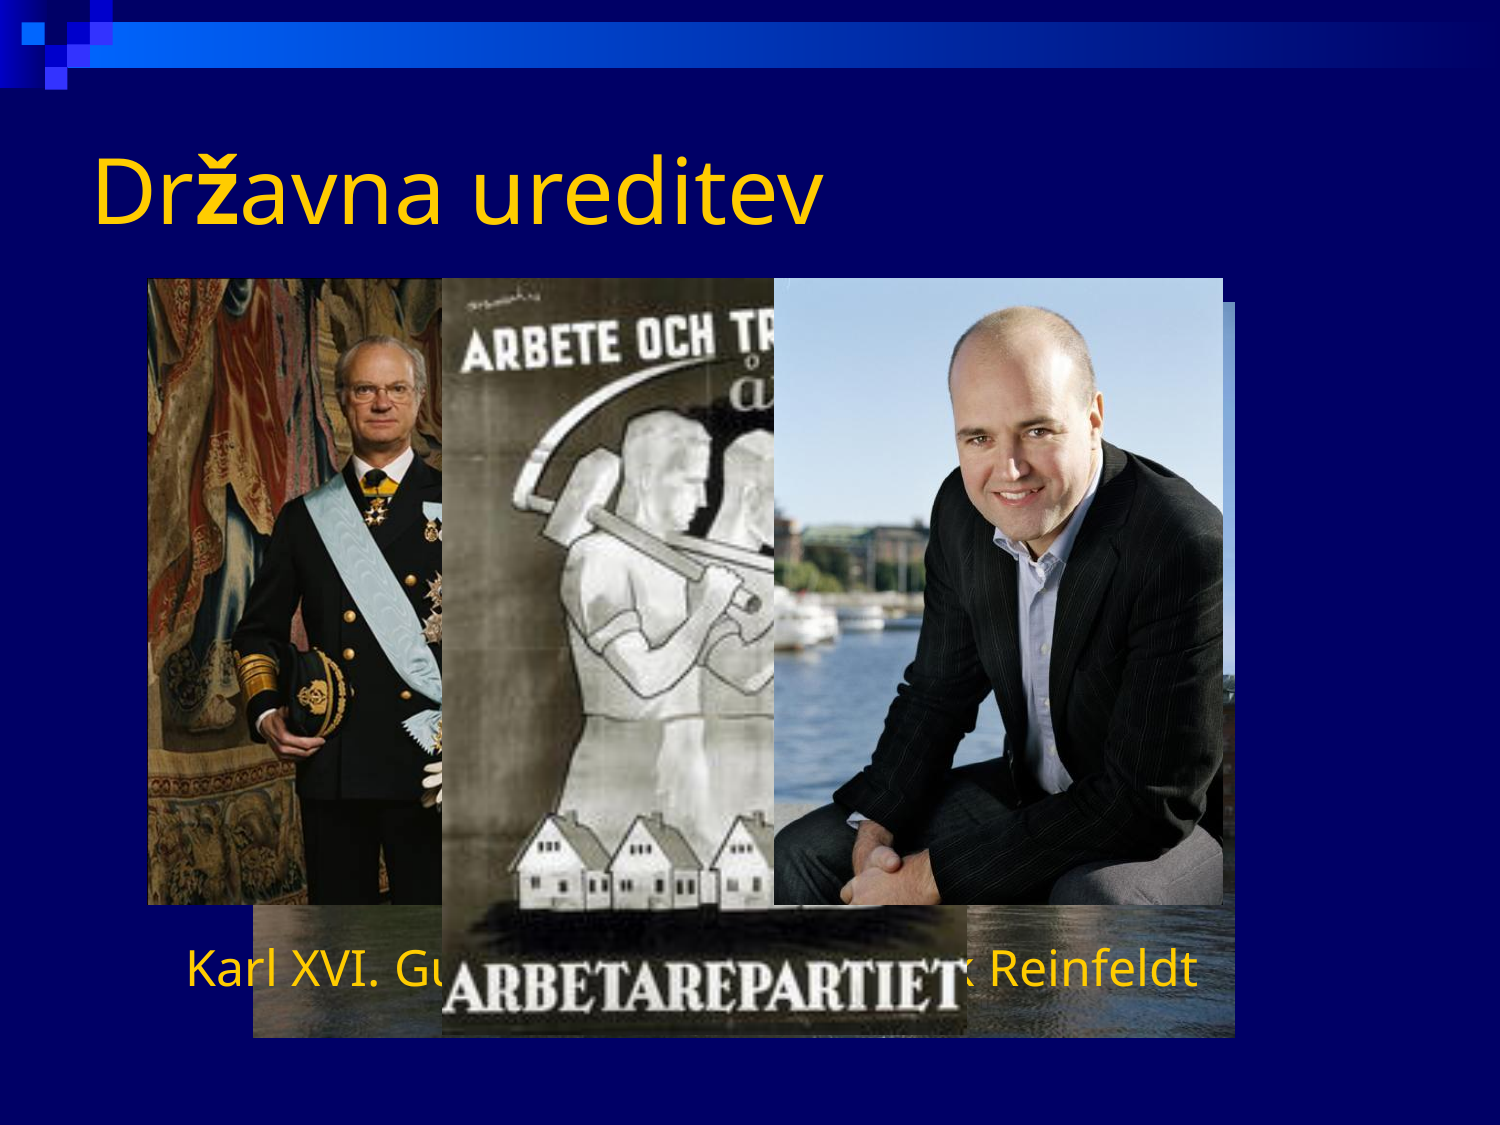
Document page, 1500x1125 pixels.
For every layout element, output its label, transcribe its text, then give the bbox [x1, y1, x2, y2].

title Državna ureditev [75, 75, 1425, 300]
text_box Karl XVI. Gustav [171, 928, 442, 1004]
picture [147, 278, 1235, 1038]
text_box Fredrik Reinfeldt [967, 928, 1214, 1004]
